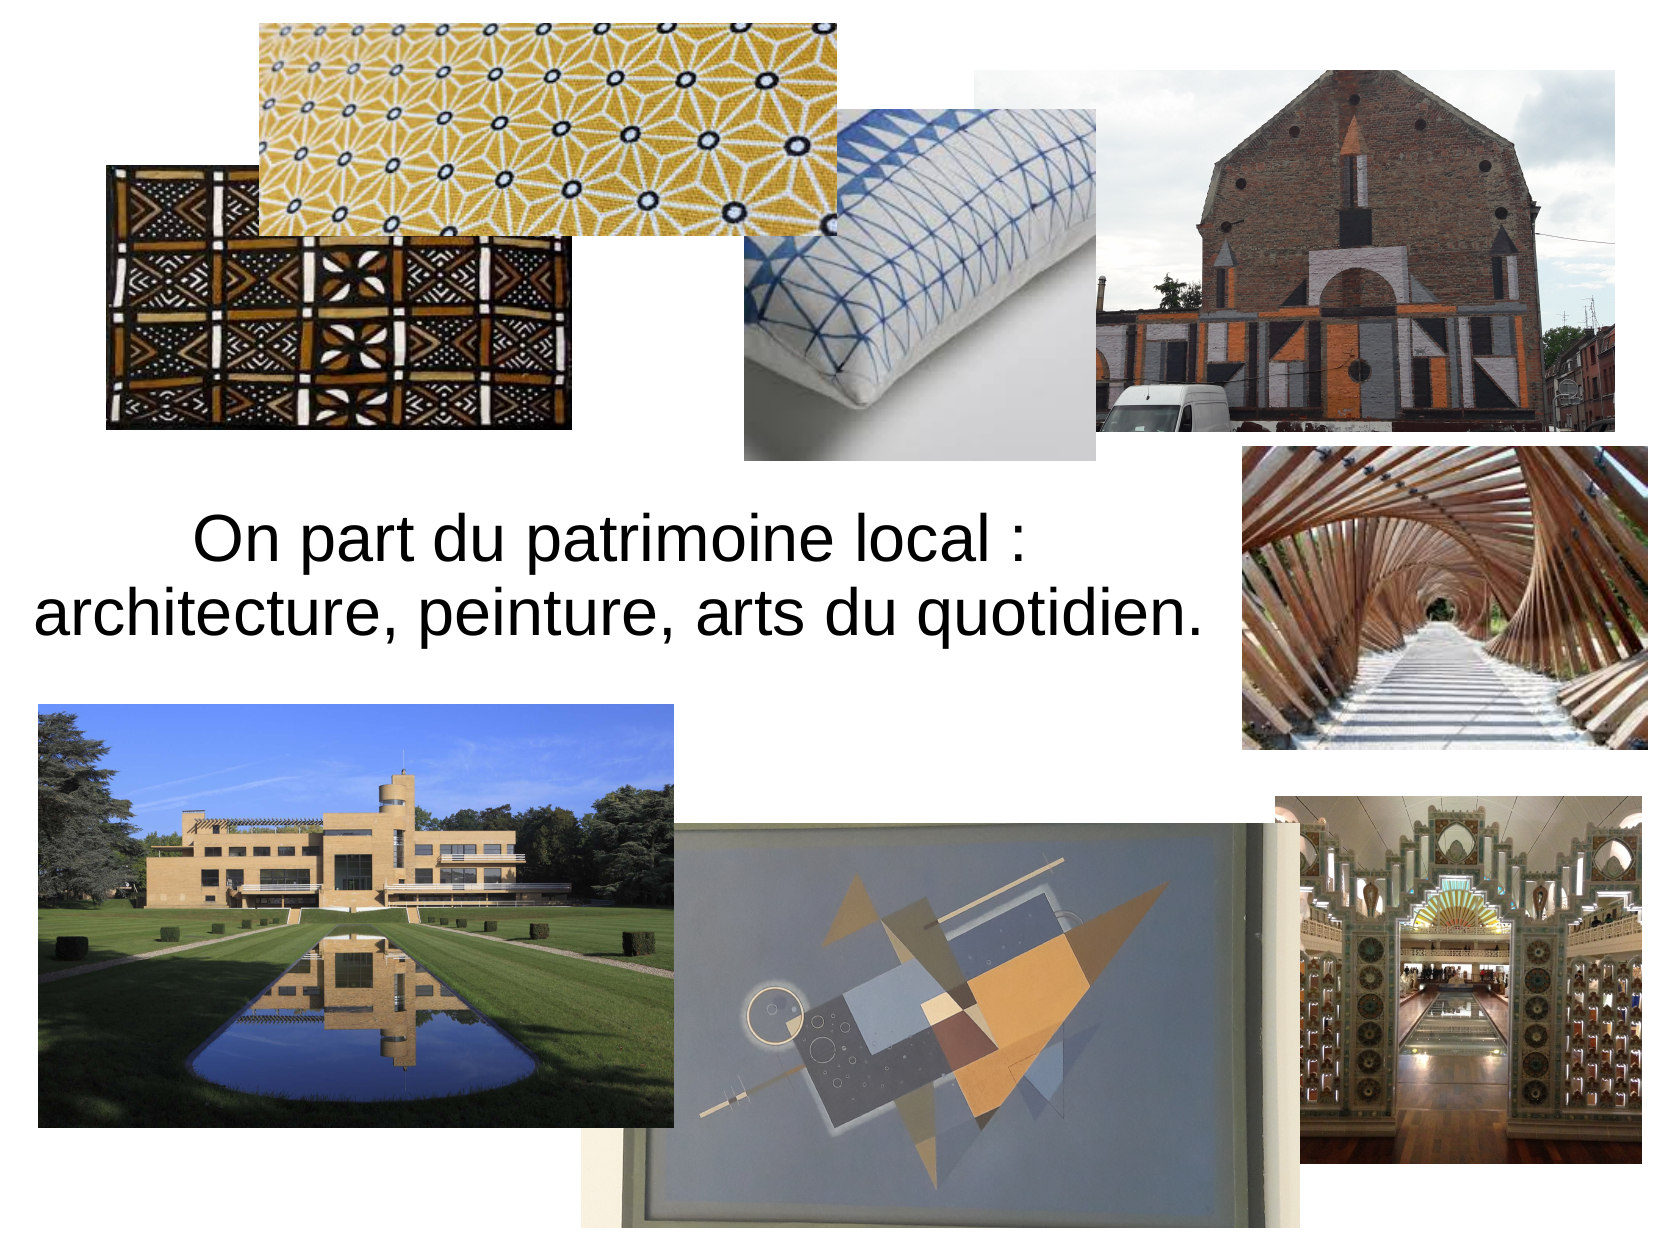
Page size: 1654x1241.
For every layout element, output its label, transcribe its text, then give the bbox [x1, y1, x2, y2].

picture [38, 704, 1642, 1228]
picture [1242, 446, 1648, 750]
subtitle On part du patrimoine local : architecture, peinture, arts du quotidien. [0, 166, 1365, 985]
picture [106, 23, 1615, 461]
